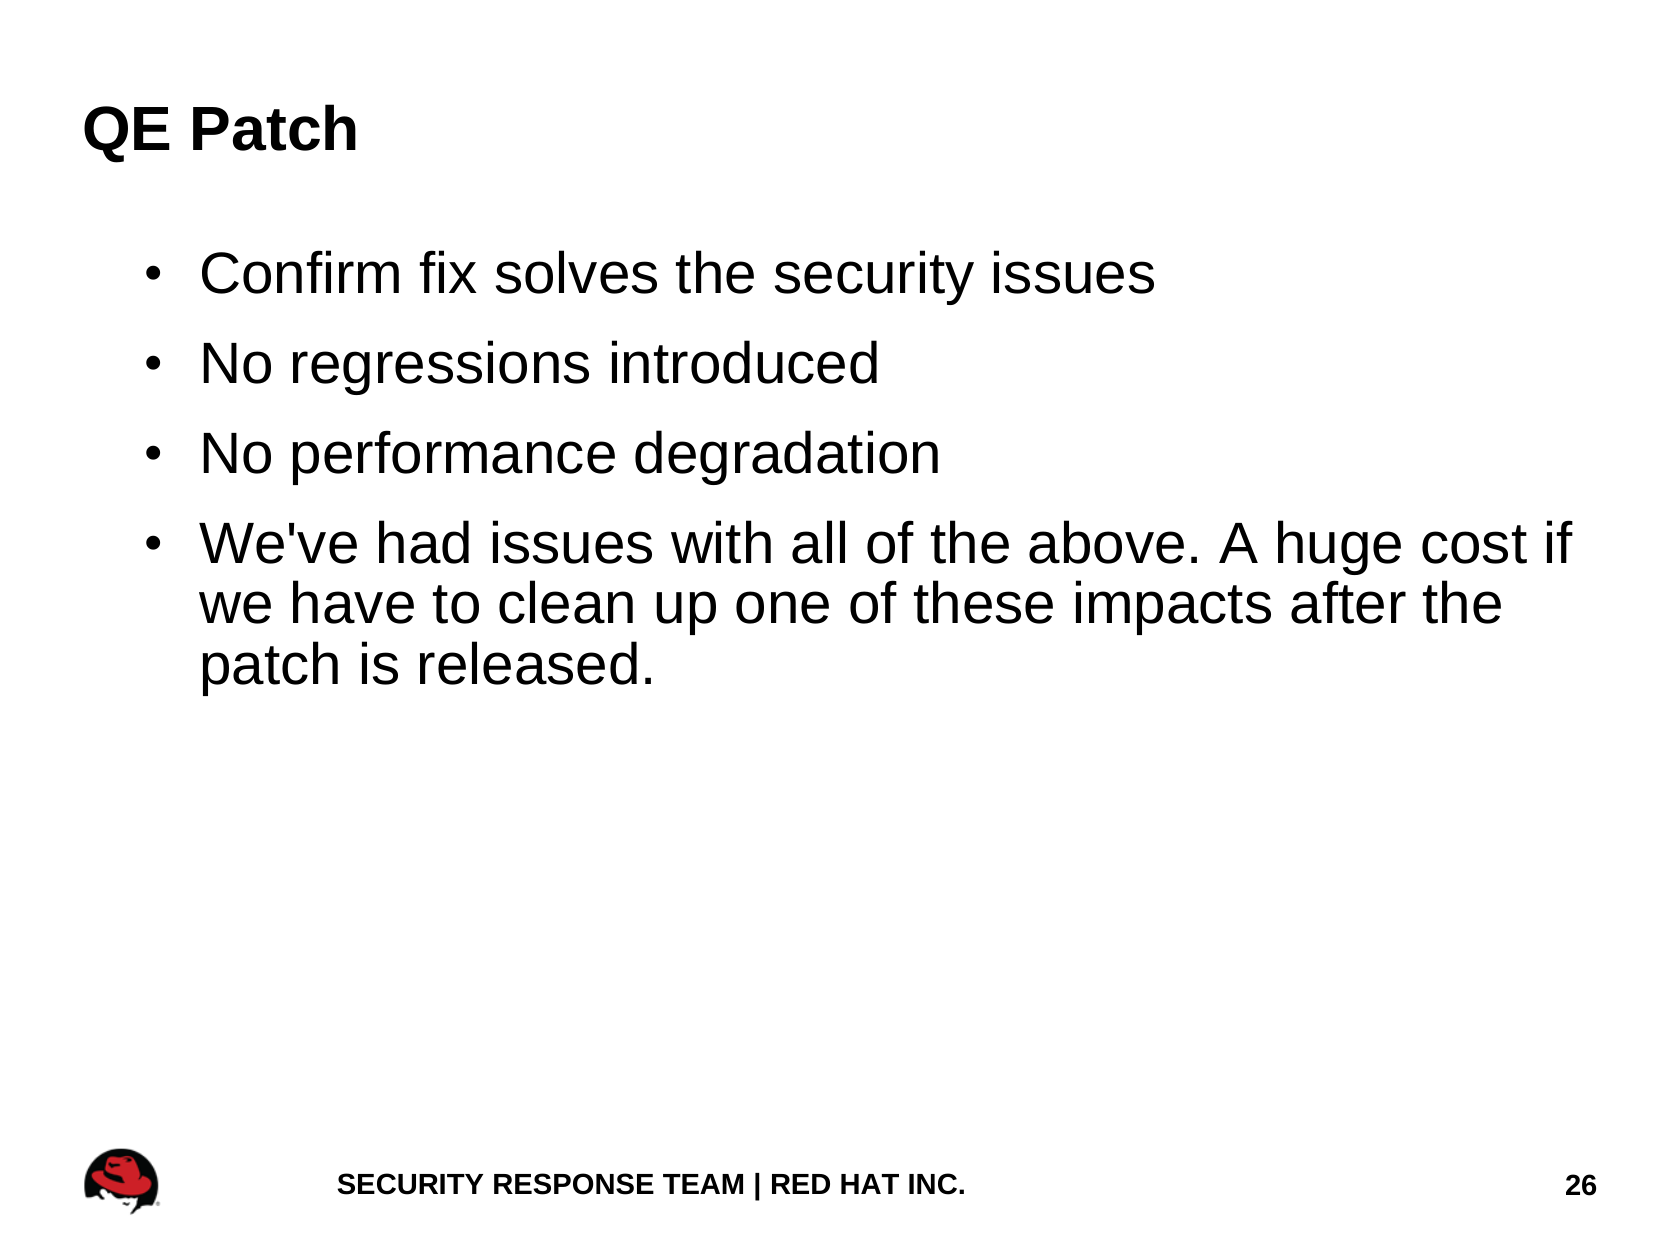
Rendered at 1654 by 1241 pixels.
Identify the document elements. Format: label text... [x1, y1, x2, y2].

list Confirm fix solves the security issues No regressions introduced No performance degradation We've had issues with all of the above. A huge cost if we have to clean up one of these impacts after the patch is released. [86, 244, 1575, 1039]
picture [83, 1146, 166, 1224]
title QE Patch [82, 37, 1571, 225]
